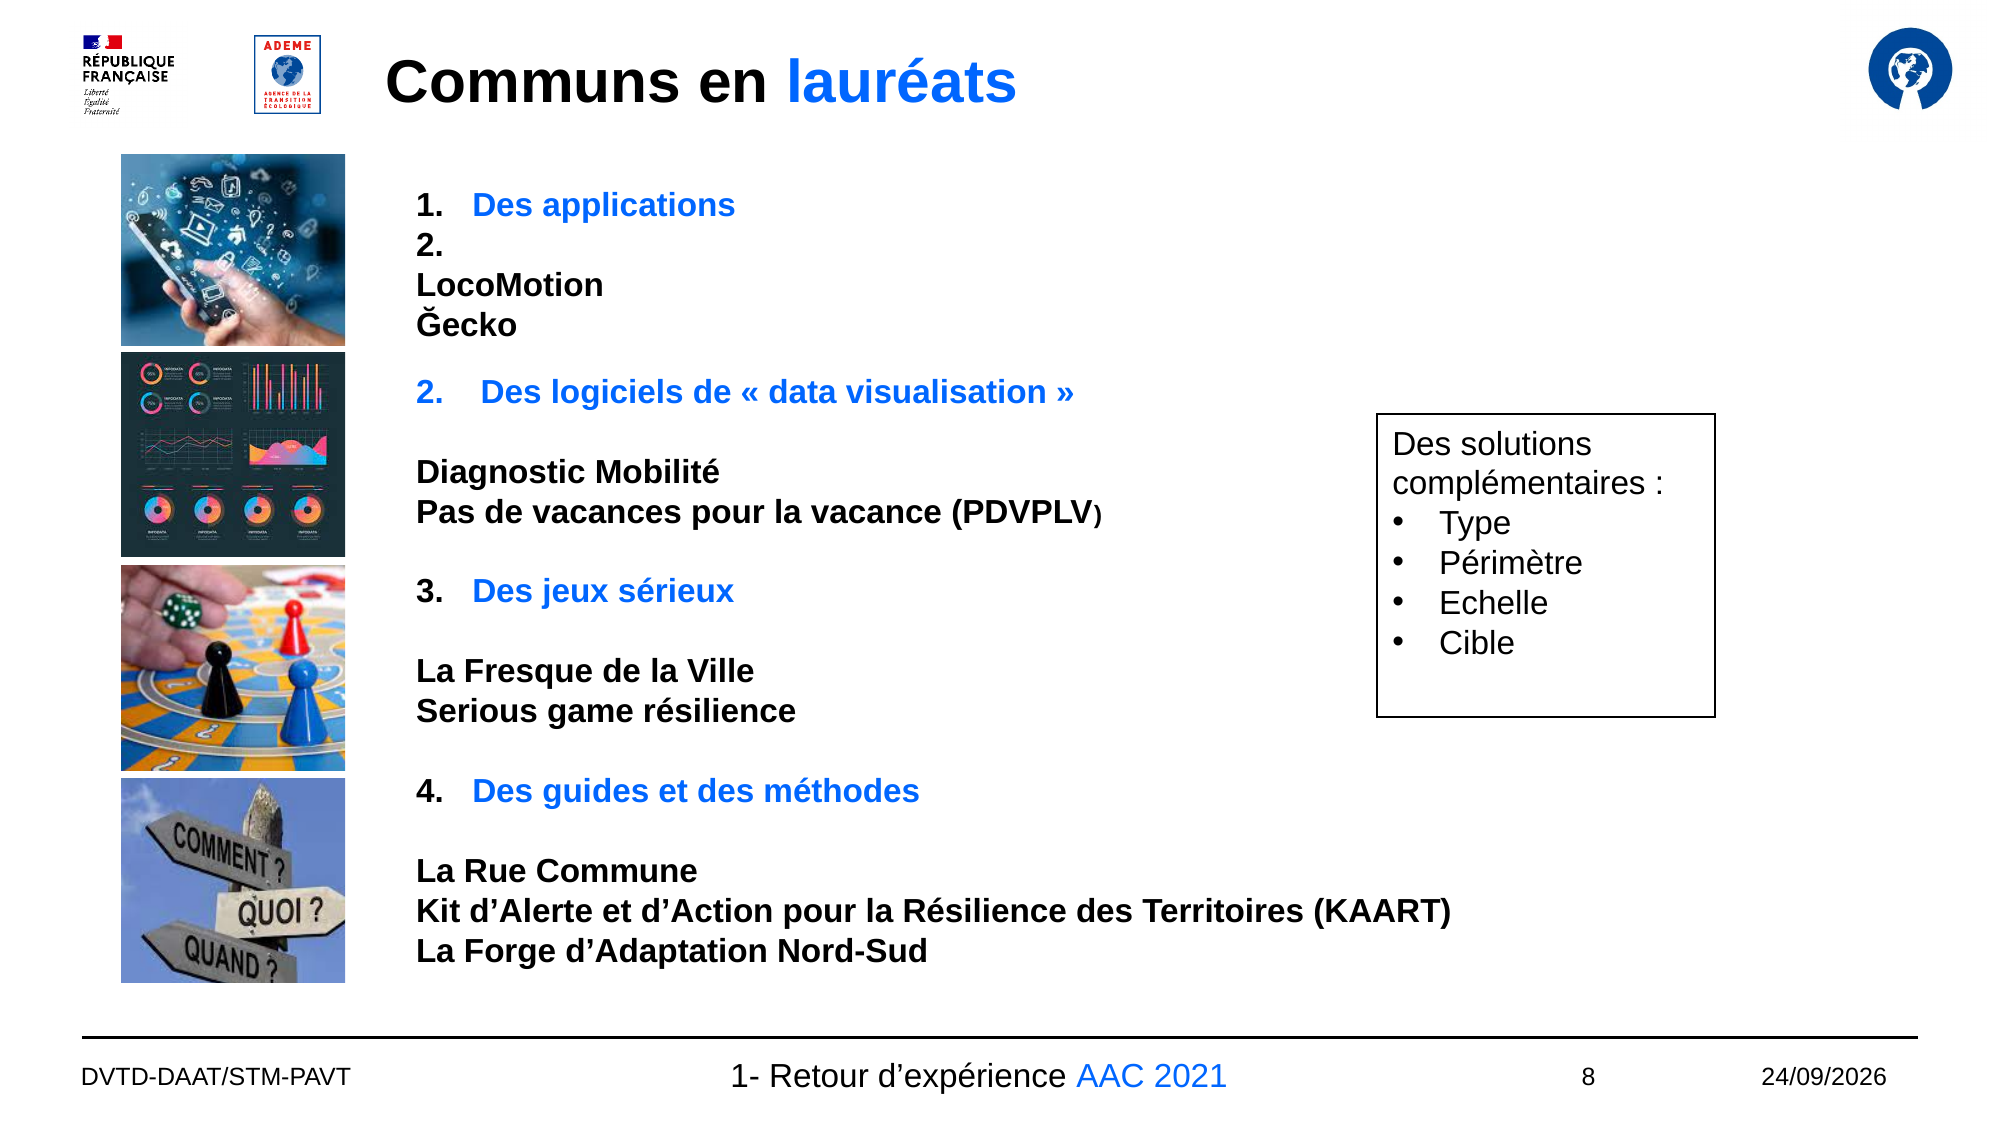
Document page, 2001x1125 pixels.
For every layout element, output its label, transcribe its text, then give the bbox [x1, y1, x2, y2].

picture [121, 778, 346, 983]
picture [1840, 0, 1987, 142]
picture [121, 352, 346, 557]
text_box Des solutions complémentaires : Type Périmètre Echelle Cible [1377, 414, 1716, 718]
text_box Des applications LocoMotion Ğecko 2. Des logiciels de « data visualisation » Diagnostic Mobilité Pas de vacances pour la vacance (PDVPLV) Des jeux sérieux La Fresque de la Ville Serious game résilience Des guides et des méthodes La Rue Commune Kit d’Alerte et d’Action pour la Résilience des Territoires (KAART) La Forge d’Adaptation Nord-Sud [400, 175, 1496, 986]
picture [121, 154, 346, 346]
text_box 1- Retour d’expérience AAC 2021 [715, 1046, 1716, 1102]
title Communs en lauréats [353, 19, 1834, 123]
text_box DVTD-DAAT/STM-PAVT [65, 1045, 737, 1105]
text_box 16/11/2022 [1746, 1045, 1935, 1105]
picture [121, 565, 346, 771]
